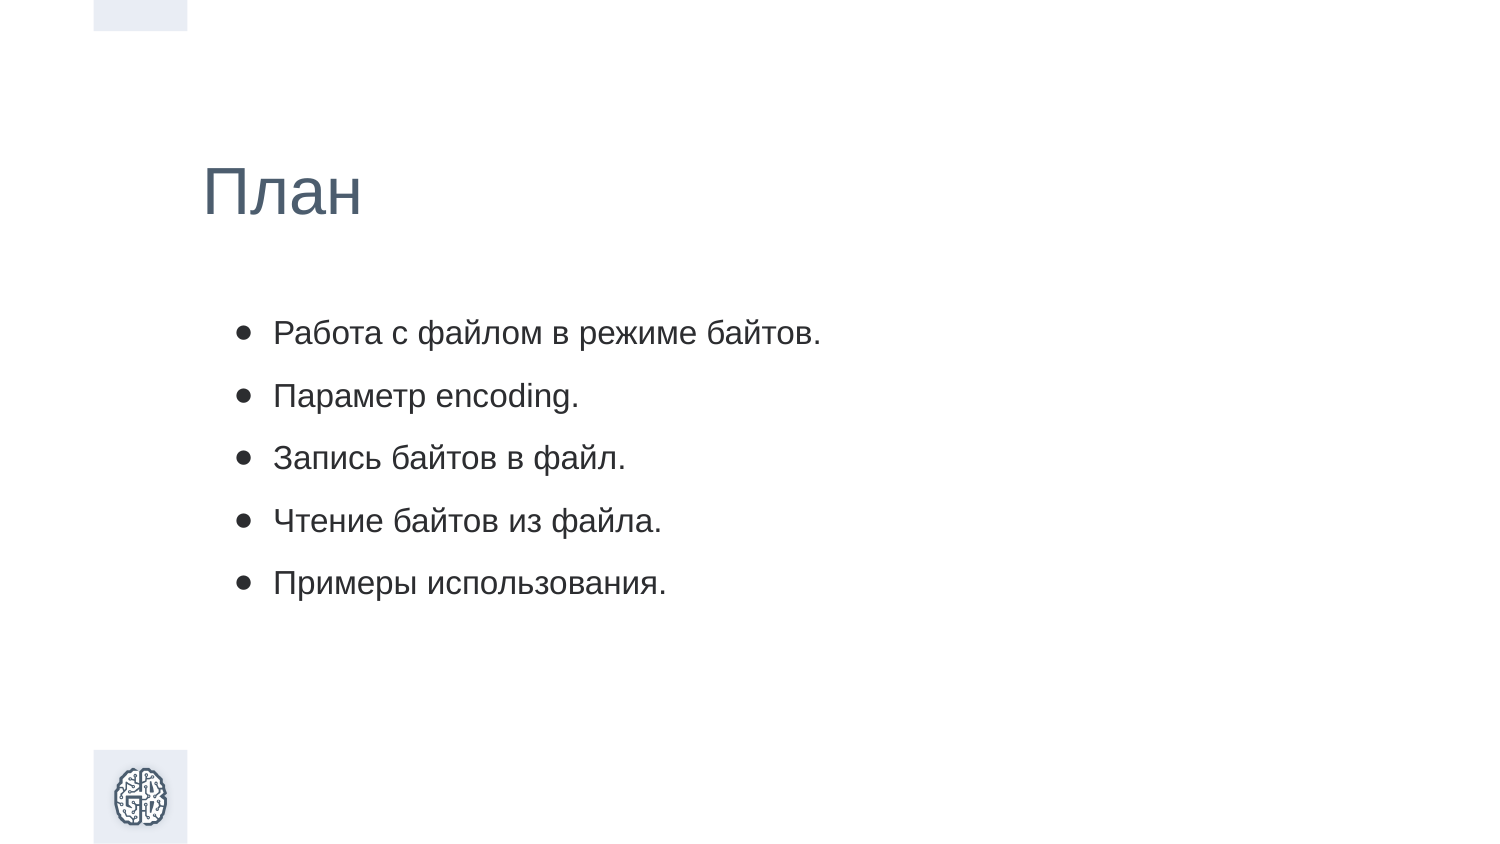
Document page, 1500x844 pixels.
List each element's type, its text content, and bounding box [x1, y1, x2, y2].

text_box Работа с файлом в режиме байтов. [187, 284, 1312, 358]
picture [106, 760, 175, 834]
text_box Чтение байтов из файла. [187, 472, 1312, 534]
text_box Запись байтов в файл. [187, 409, 1312, 472]
text_box Примеры использования. [187, 534, 1312, 608]
text_box Параметр encoding. [187, 358, 1312, 409]
text_box План [187, 93, 1312, 282]
